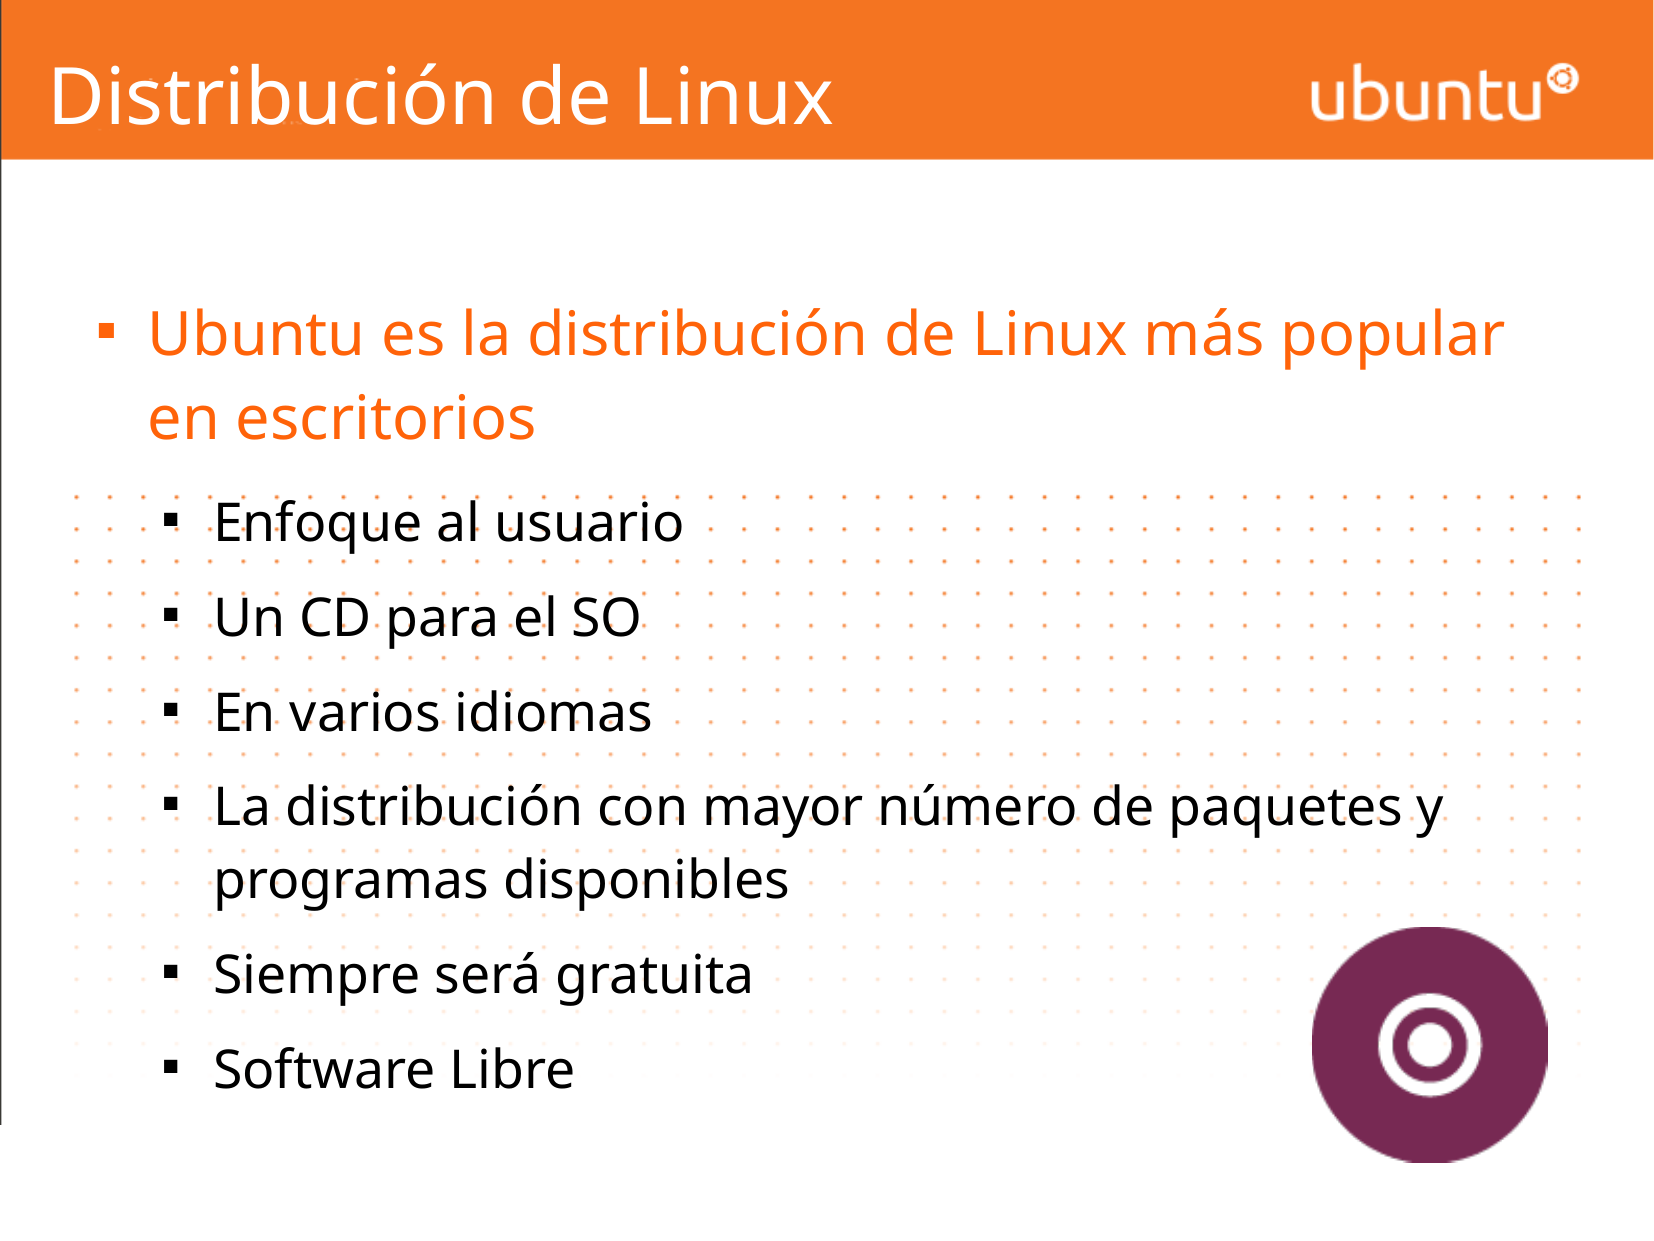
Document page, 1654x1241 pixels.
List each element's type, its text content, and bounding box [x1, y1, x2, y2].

picture [0, 0, 1654, 1163]
list Ubuntu es la distribución de Linux más popular en escritorios Enfoque al usuario Un CD para el SO En varios idiomas La distribución con mayor número de paquetes y programas disponibles Siempre será gratuita Software Libre [82, 290, 1571, 1109]
title Distribución de Linux [47, 29, 1276, 158]
